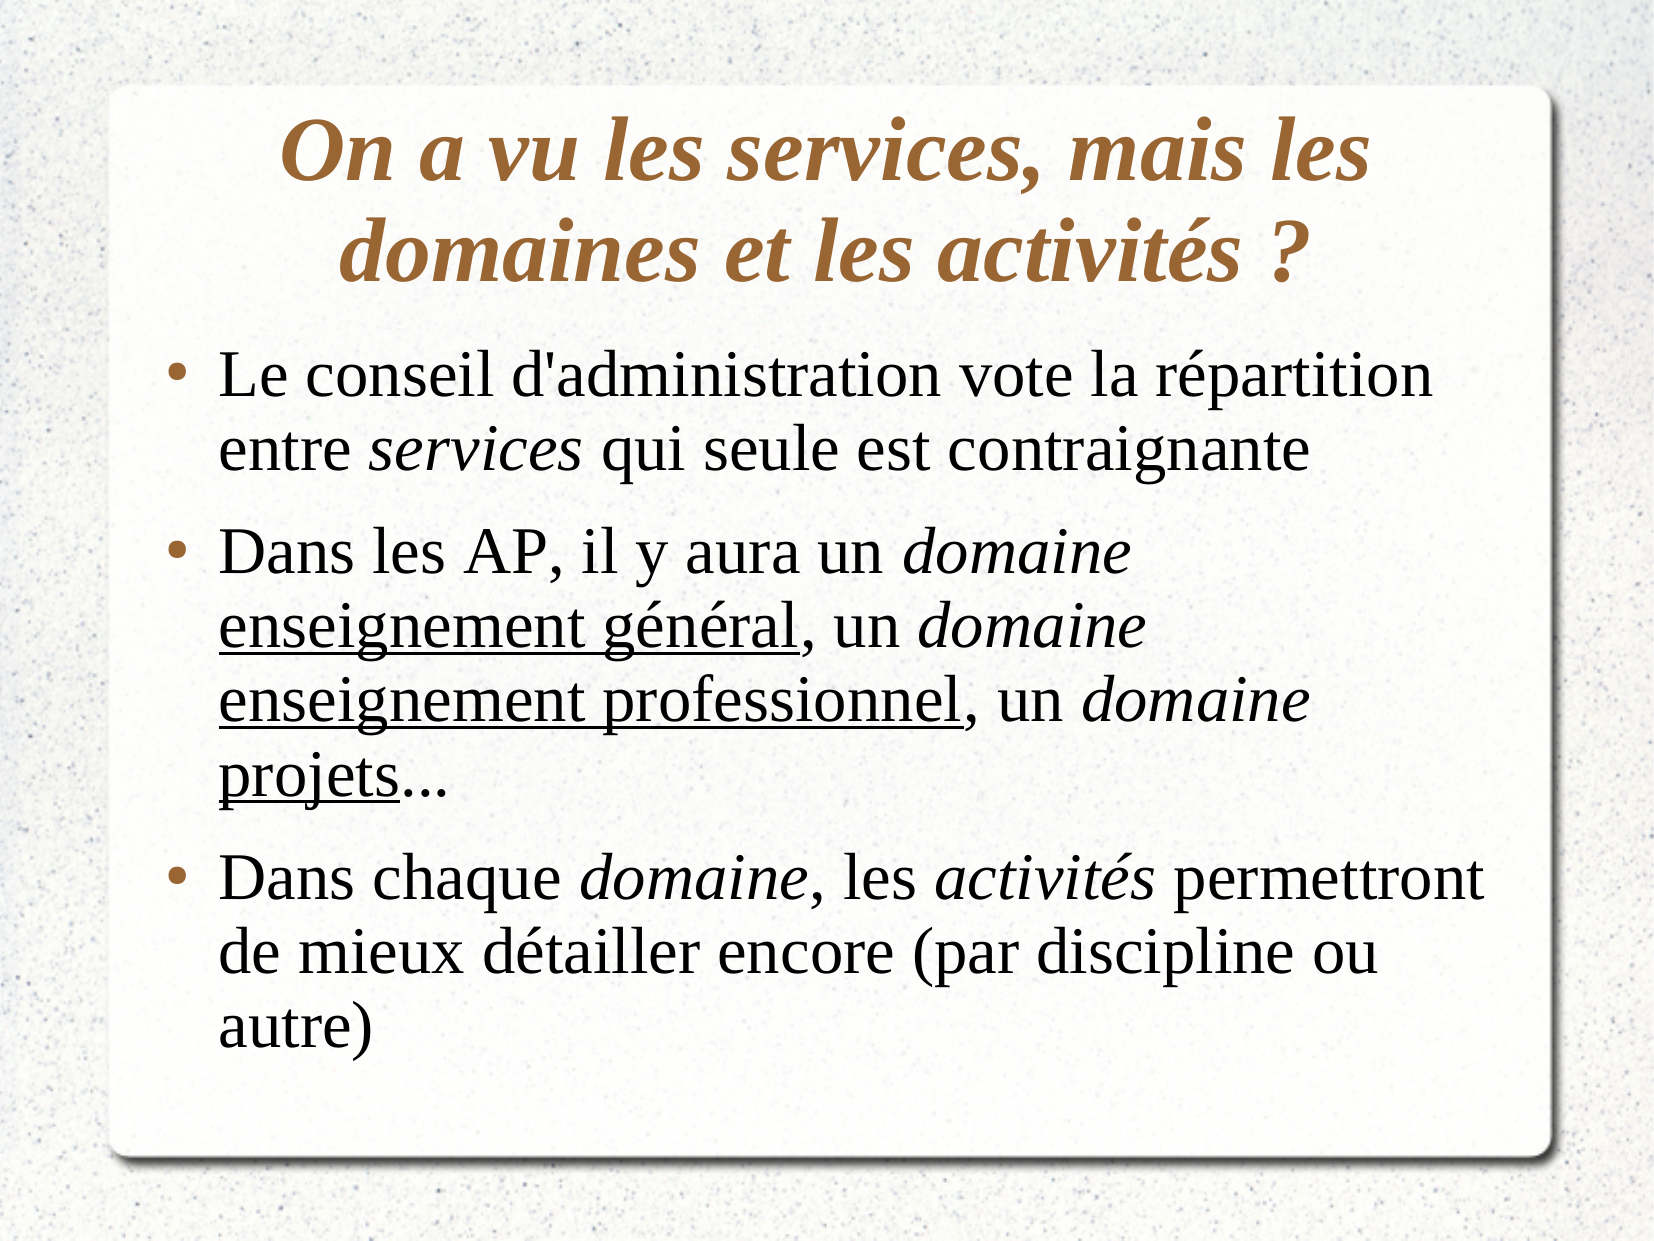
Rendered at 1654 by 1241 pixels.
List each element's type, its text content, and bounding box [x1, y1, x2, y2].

title On a vu les services, mais les domaines et les activités ? [118, 96, 1536, 304]
picture [0, 0, 1654, 1241]
list Le conseil d'administration vote la répartition entre services qui seule est contraignante Dans les AP, il y aura un domaine enseignement général, un domaine enseignement professionnel, un domaine projets... Dans chaque domaine, les activités permettront de mieux détailler encore (par discipline ou autre) [147, 336, 1506, 1063]
